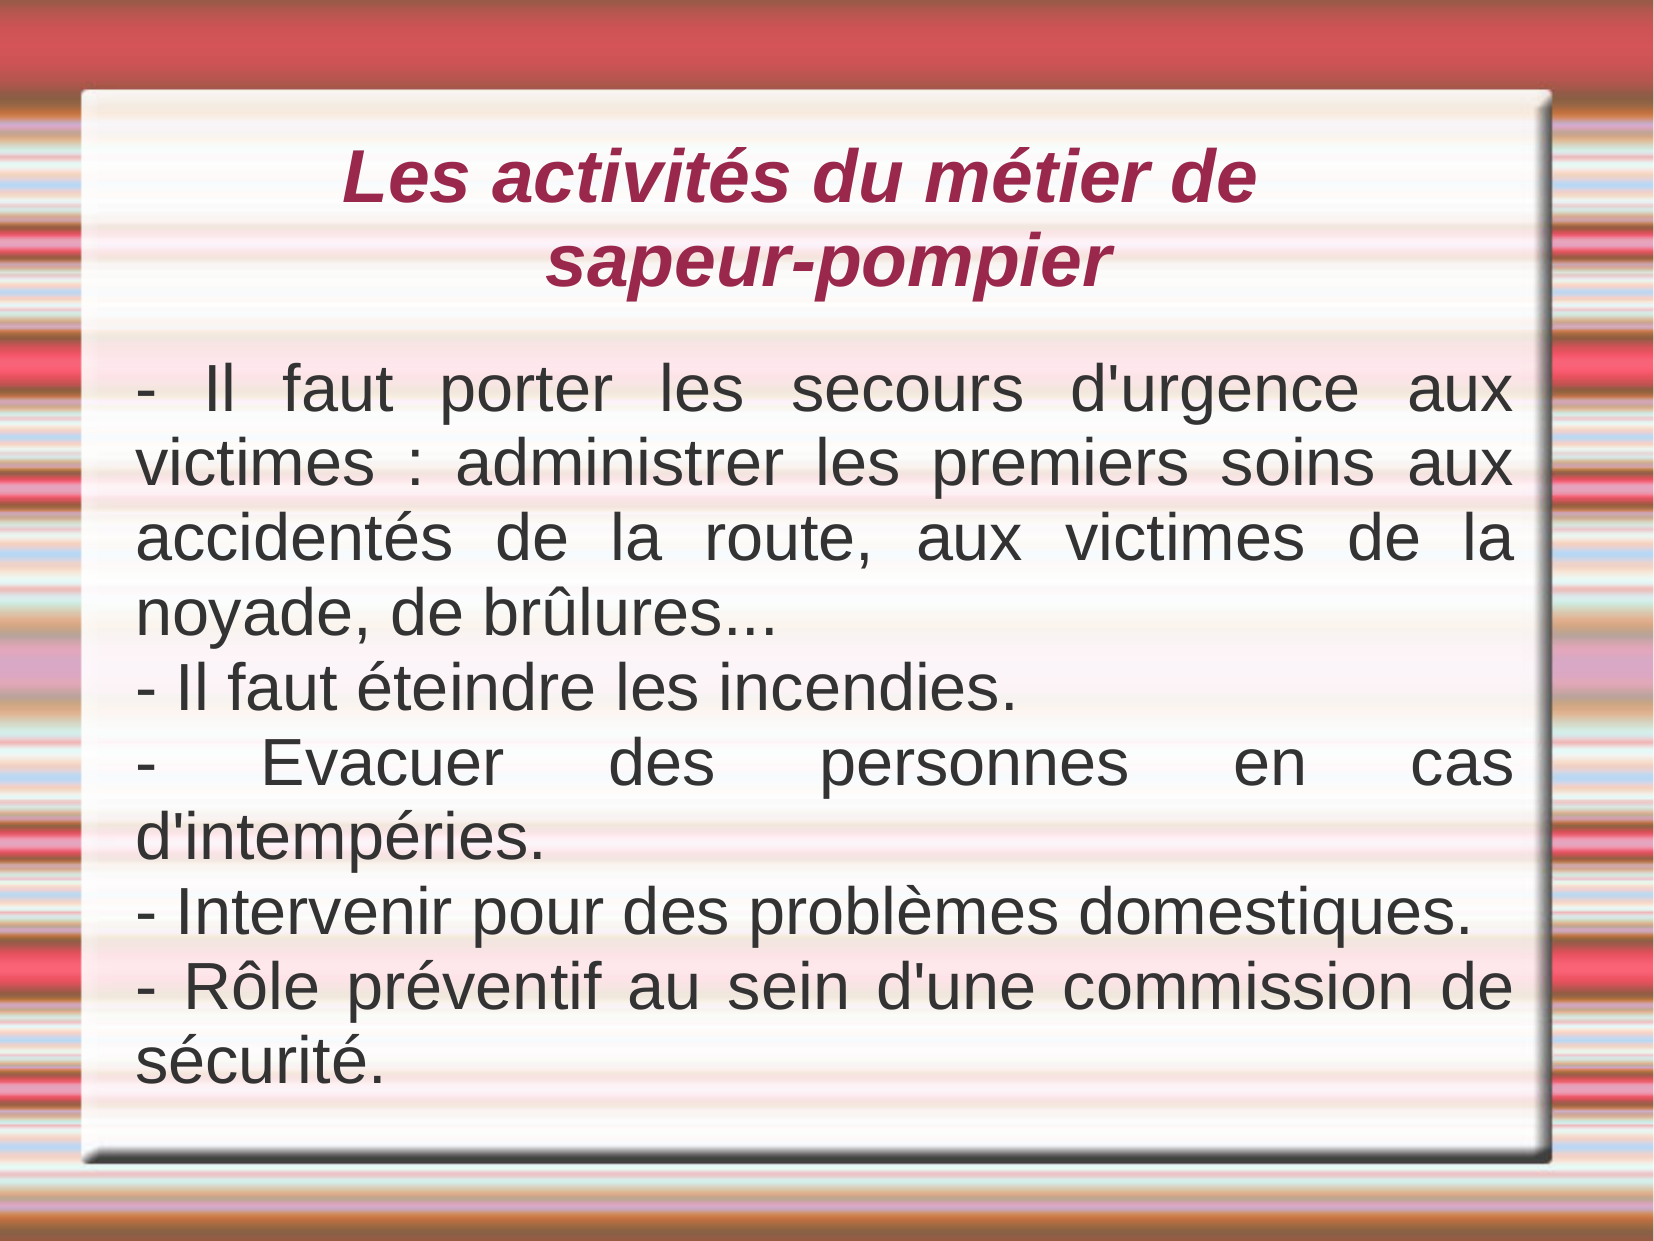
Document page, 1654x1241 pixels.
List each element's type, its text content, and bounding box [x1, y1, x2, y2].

title Les activités du métier de sapeur-pompier [88, 114, 1534, 322]
picture [0, 0, 1654, 1241]
list - Il faut porter les secours d'urgence aux victimes : administrer les premiers soins aux accidentés de la route, aux victimes de la noyade, de brûlures... - Il faut éteindre les incendies. - Evacuer des personnes en cas d'intempéries. - Intervenir pour des problèmes domestiques. - Rôle préventif au sein d'une commission de sécurité. [134, 350, 1516, 1133]
